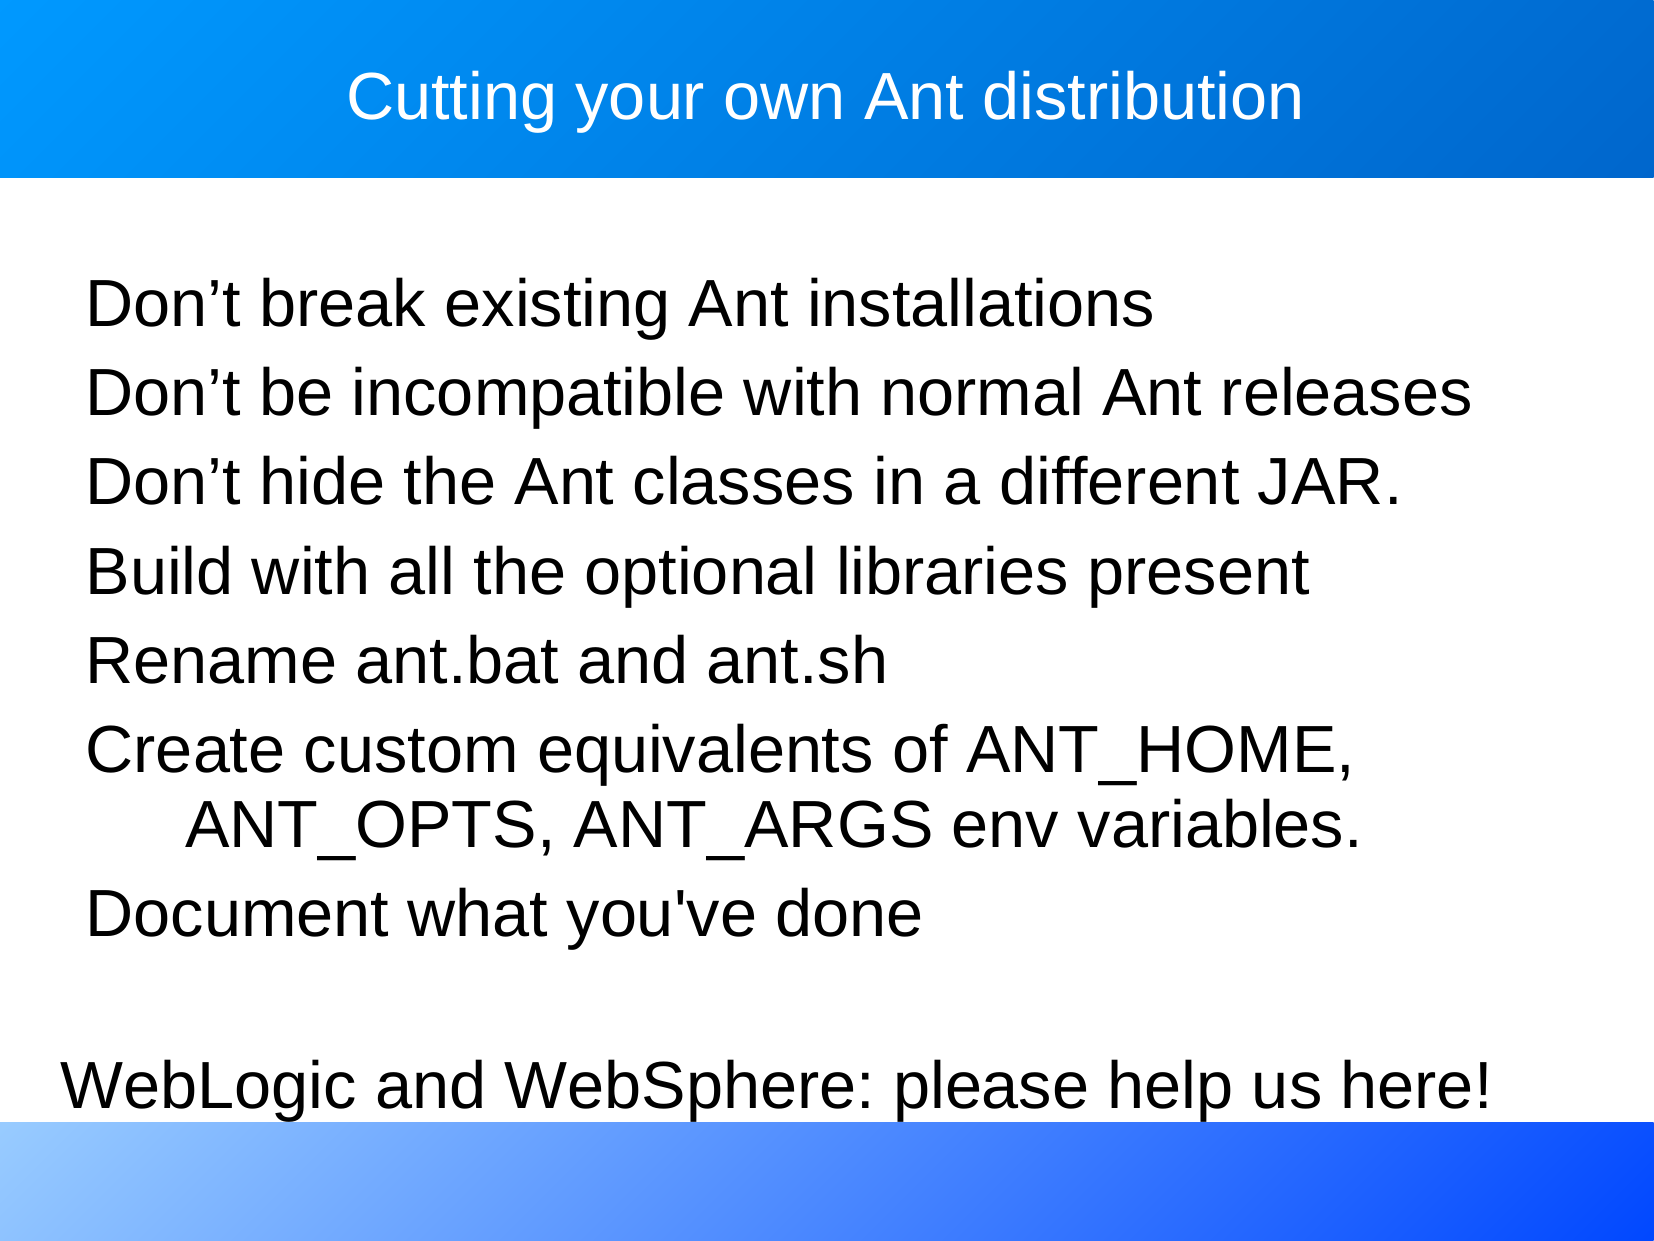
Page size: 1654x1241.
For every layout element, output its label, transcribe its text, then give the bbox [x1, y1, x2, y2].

title Cutting your own Ant distribution [162, 59, 1489, 182]
list Don’t break existing Ant installations Don’t be incompatible with normal Ant releases Don’t hide the Ant classes in a different JAR. Build with all the optional libraries present Rename ant.bat and ant.sh Create custom equivalents of ANT_HOME, ANT_OPTS, ANT_ARGS env variables. Document what you've done WebLogic and WebSphere: please help us here! [60, 265, 1595, 1123]
